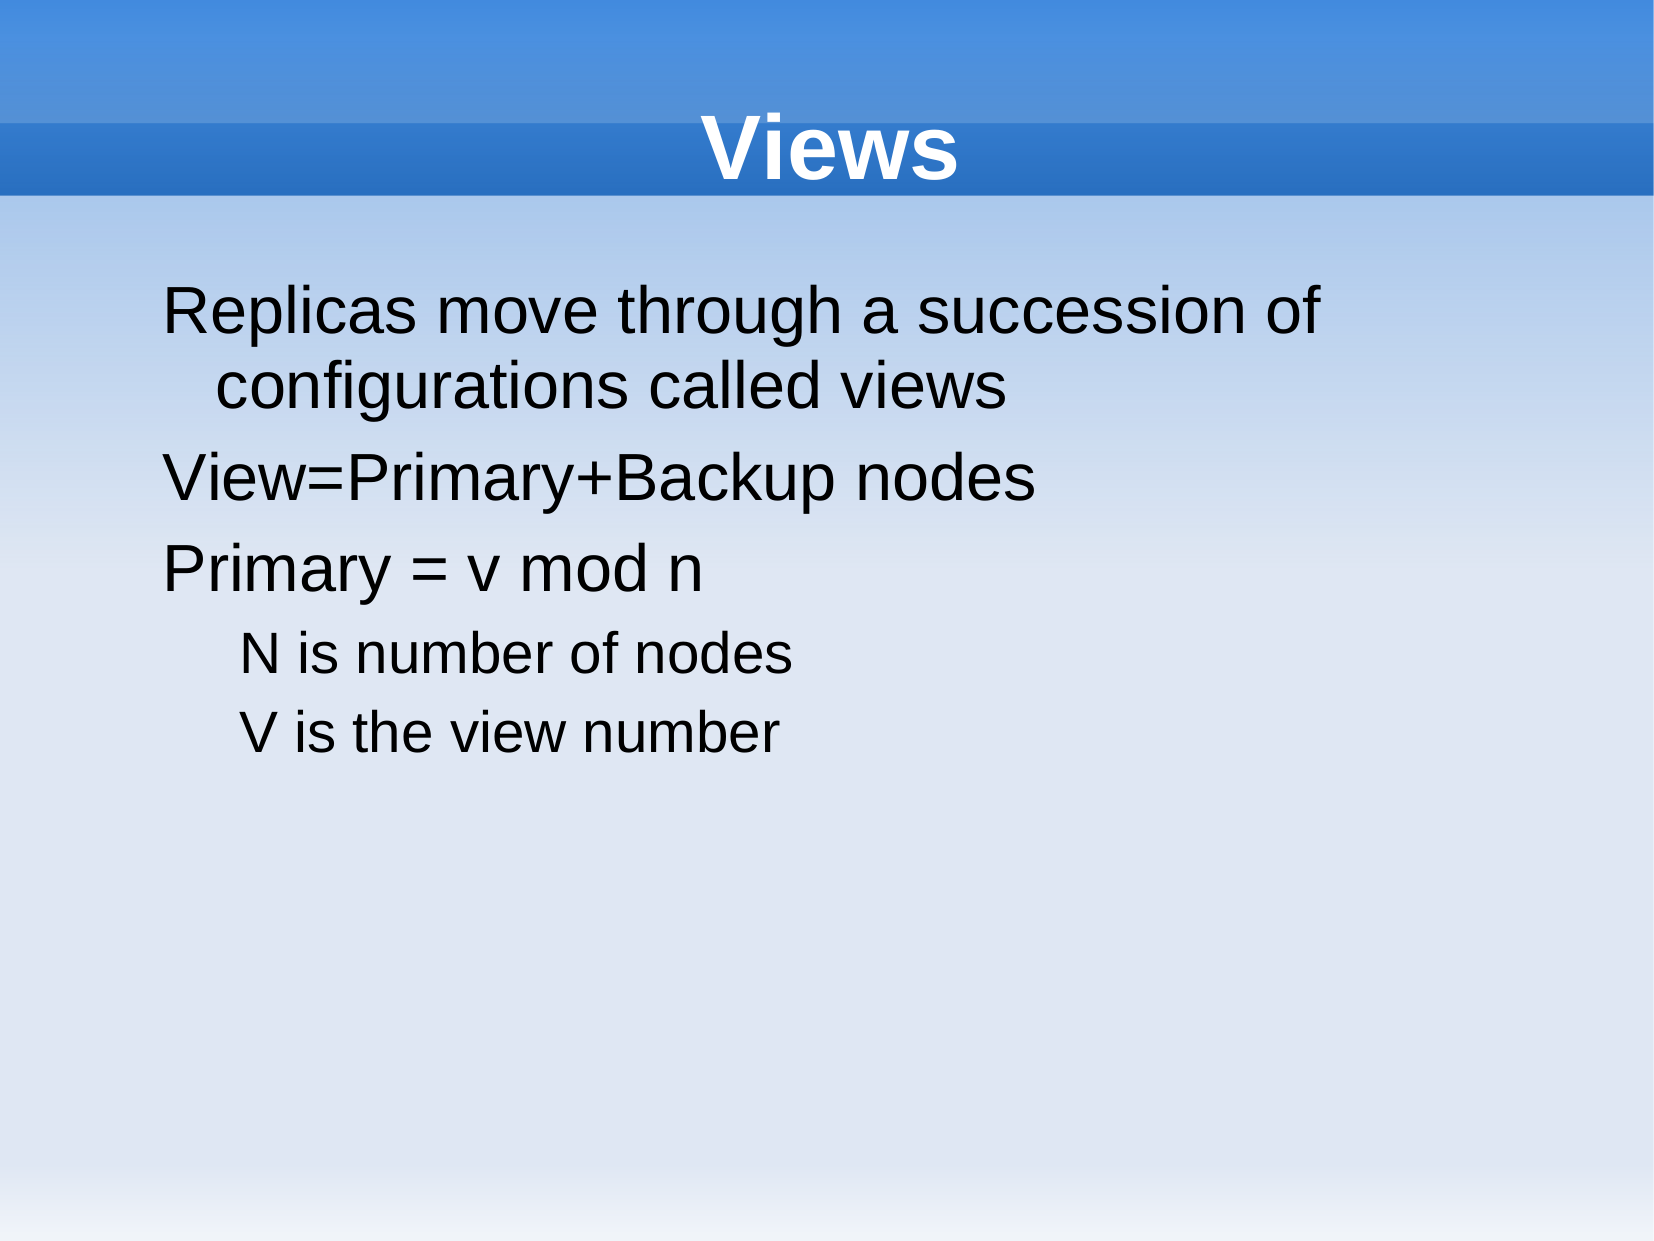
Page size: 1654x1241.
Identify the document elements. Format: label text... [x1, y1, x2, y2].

picture [0, 0, 1654, 1241]
list Replicas move through a succession of configurations called views View=Primary+Backup nodes Primary = v mod n N is number of nodes V is the view number [129, 265, 1536, 1010]
title Views [126, 0, 1536, 207]
